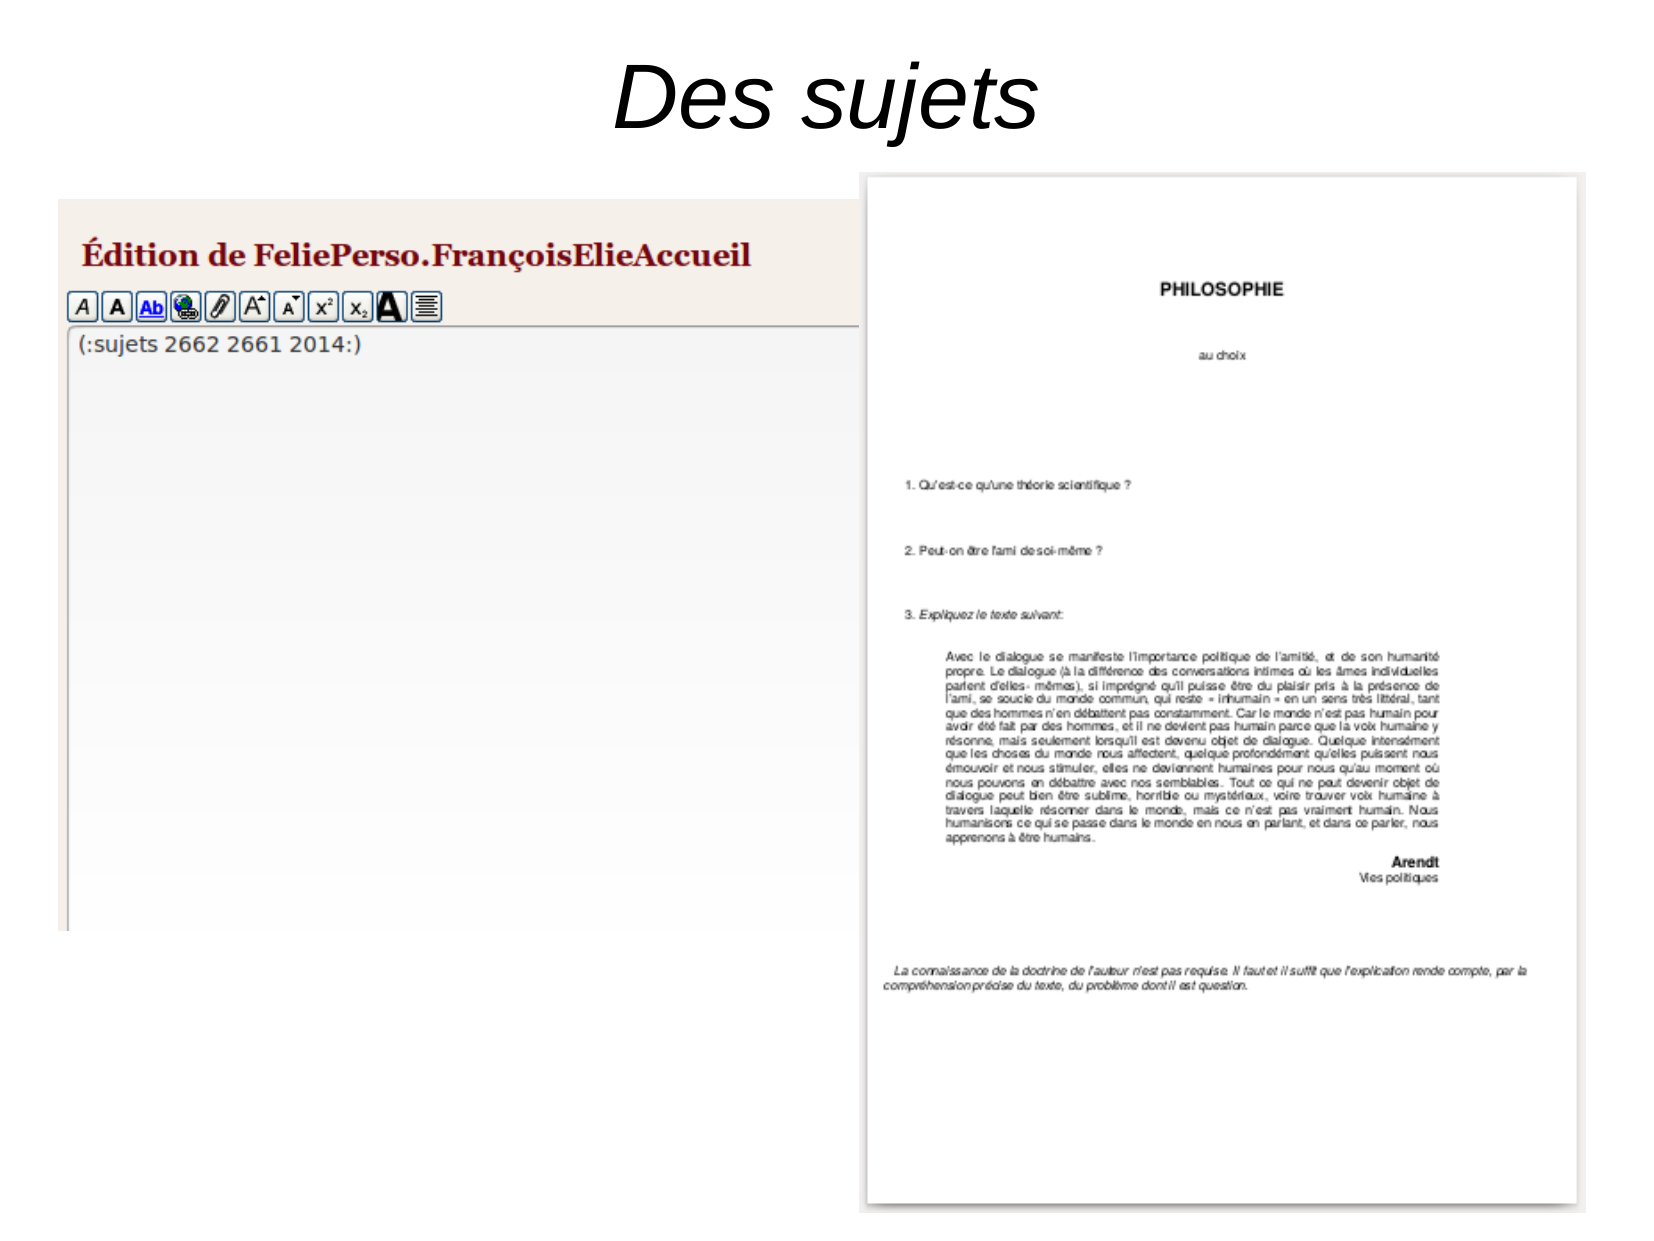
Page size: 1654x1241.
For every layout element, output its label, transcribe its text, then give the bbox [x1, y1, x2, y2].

title Des sujets [82, 21, 1571, 174]
picture [58, 172, 1586, 1213]
